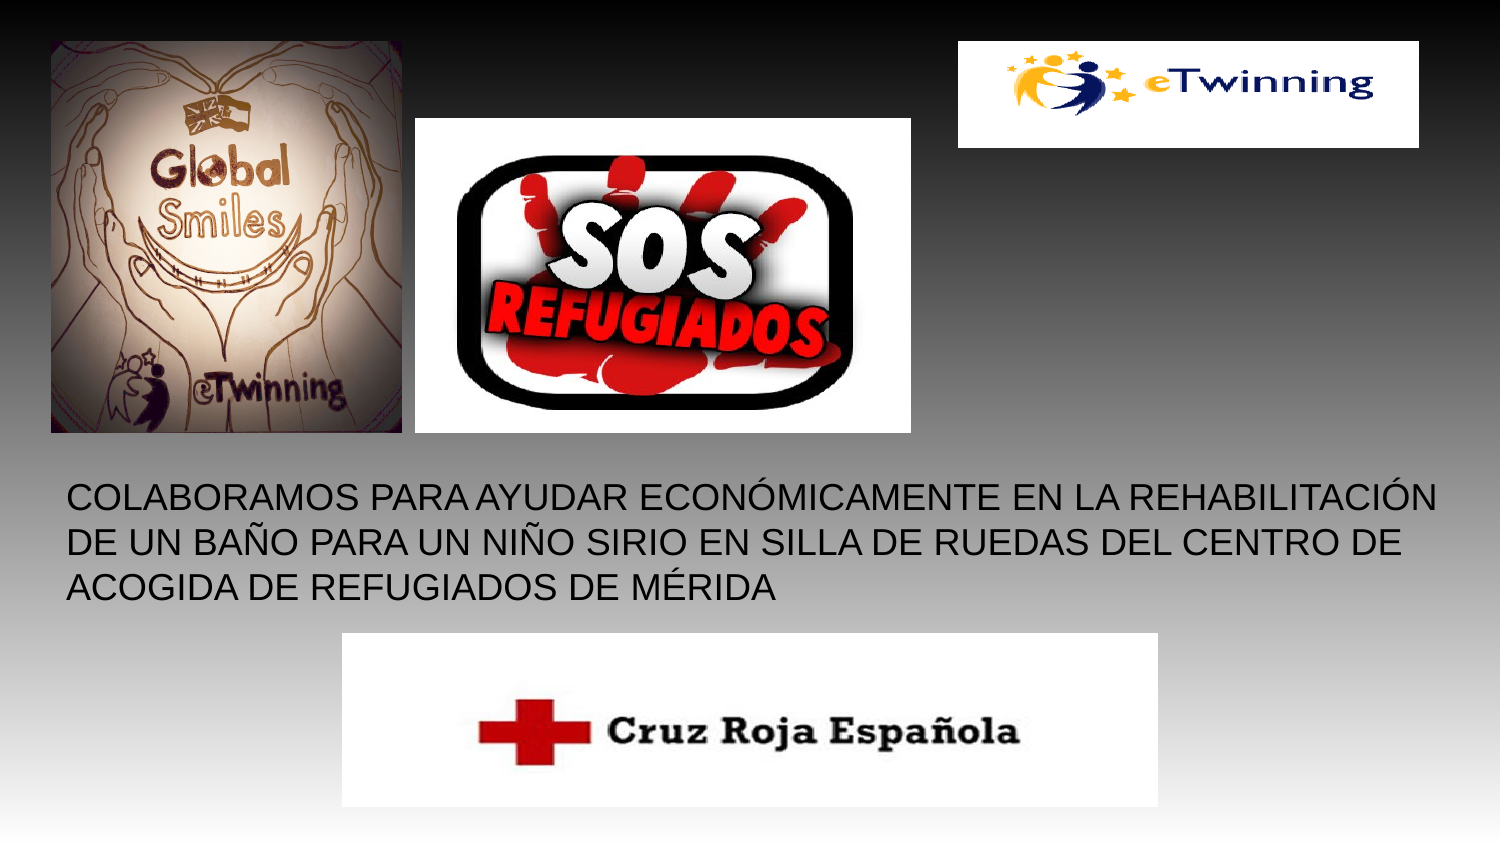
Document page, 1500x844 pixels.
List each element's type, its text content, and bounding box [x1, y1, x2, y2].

picture [958, 41, 1419, 148]
subtitle COLABORAMOS PARA AYUDAR ECONÓMICAMENTE EN LA REHABILITACIÓN DE UN BAÑO PARA UN NIÑO SIRIO EN SILLA DE RUEDAS DEL CENTRO DE ACOGIDA DE REFUGIADOS DE MÉRIDA [51, 457, 1471, 613]
picture [51, 41, 402, 433]
picture [415, 118, 911, 433]
picture [342, 633, 1158, 807]
